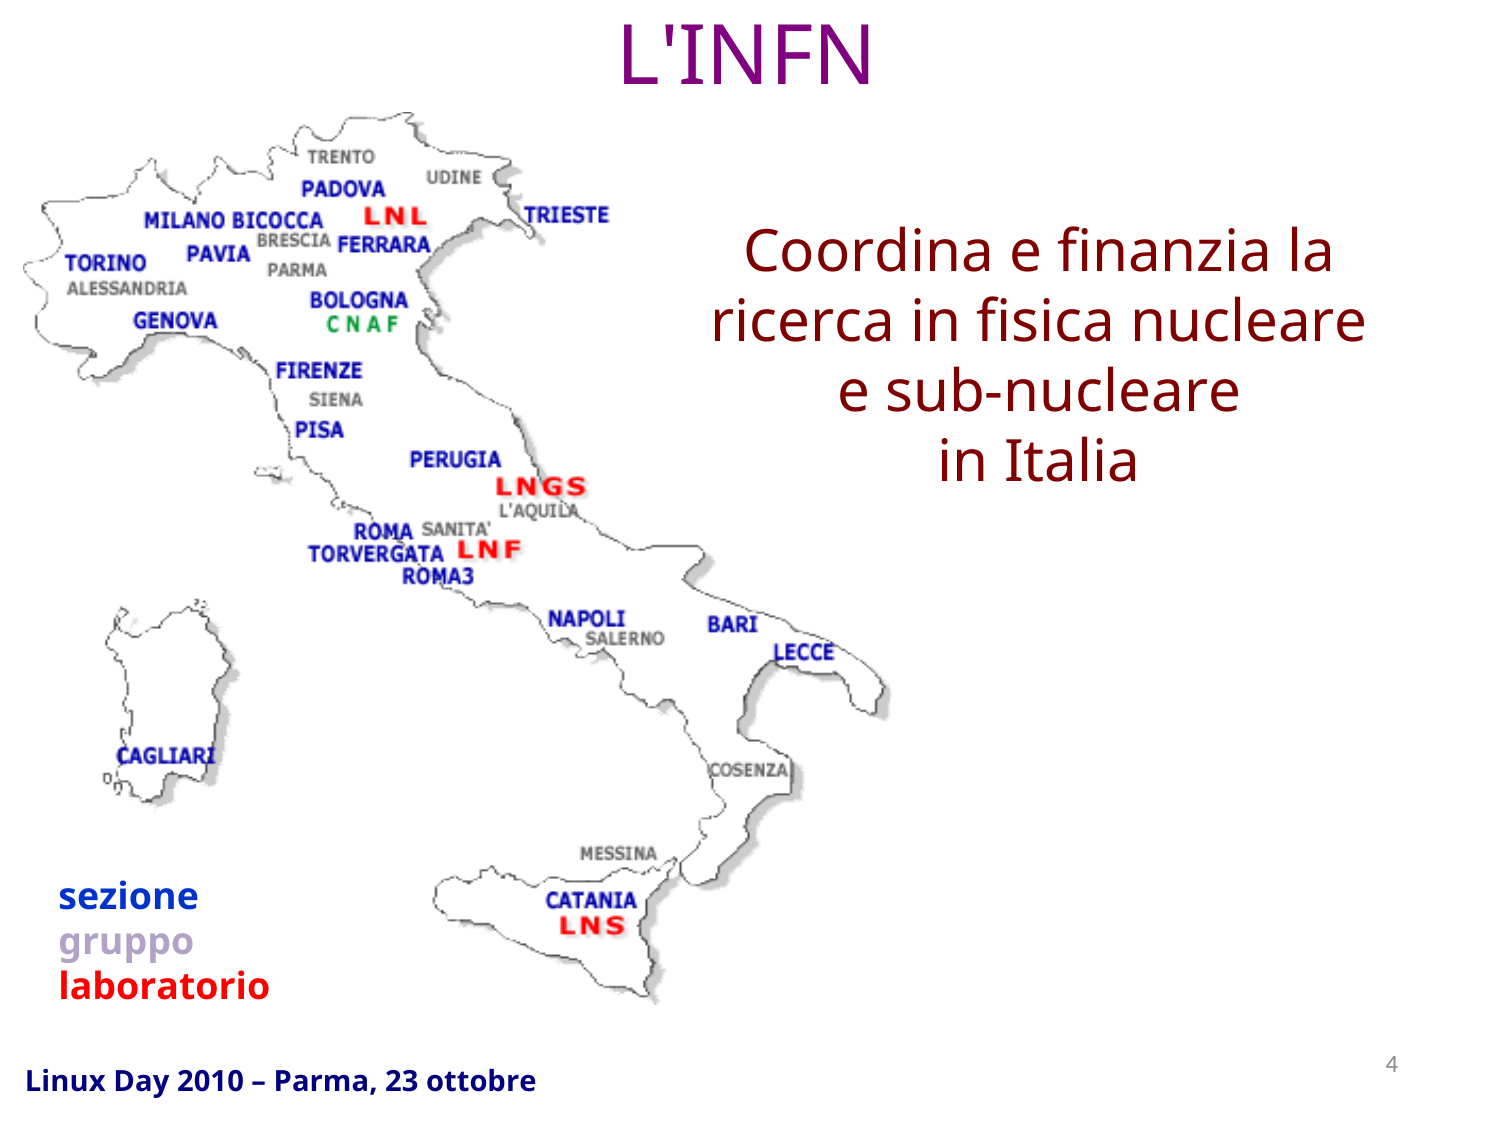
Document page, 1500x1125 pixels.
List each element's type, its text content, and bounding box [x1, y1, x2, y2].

text_box Coordina e finanzia la ricerca in fisica nucleare e sub-nucleare in Italia [690, 144, 1388, 563]
text_box L'INFN [75, 0, 1419, 113]
text_box sezione gruppo laboratorio [43, 864, 286, 1015]
picture [23, 112, 899, 1005]
